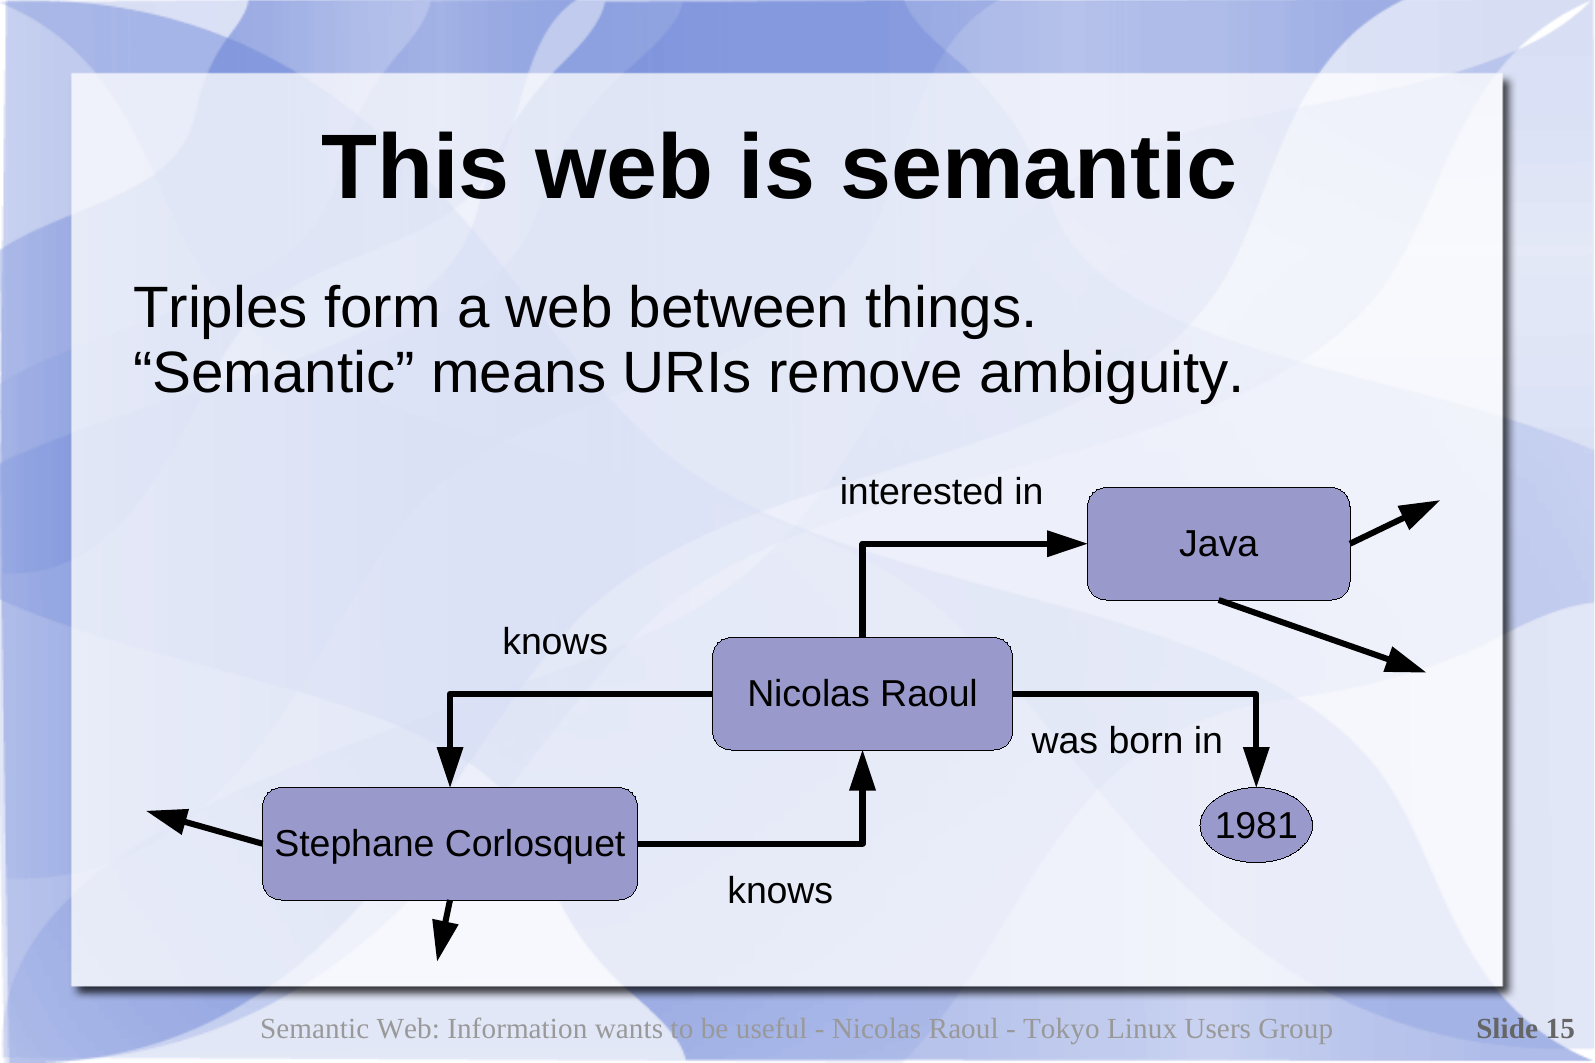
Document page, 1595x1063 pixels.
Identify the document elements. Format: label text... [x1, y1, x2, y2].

text_box interested in [825, 463, 1058, 526]
text_box Nicolas Raoul [712, 637, 1013, 751]
text_box Stephane Corlosquet [262, 787, 638, 901]
text_box knows [712, 862, 848, 924]
text_box knows [487, 613, 623, 676]
text_box was born in [1016, 712, 1238, 774]
text_box Triples form a web between things. “Semantic” means URIs remove ambiguity. [112, 267, 1463, 413]
text_box 1981 [1199, 787, 1313, 863]
text_box Java [1087, 487, 1351, 601]
picture [0, 0, 1595, 1063]
title This web is semantic [79, 85, 1481, 248]
